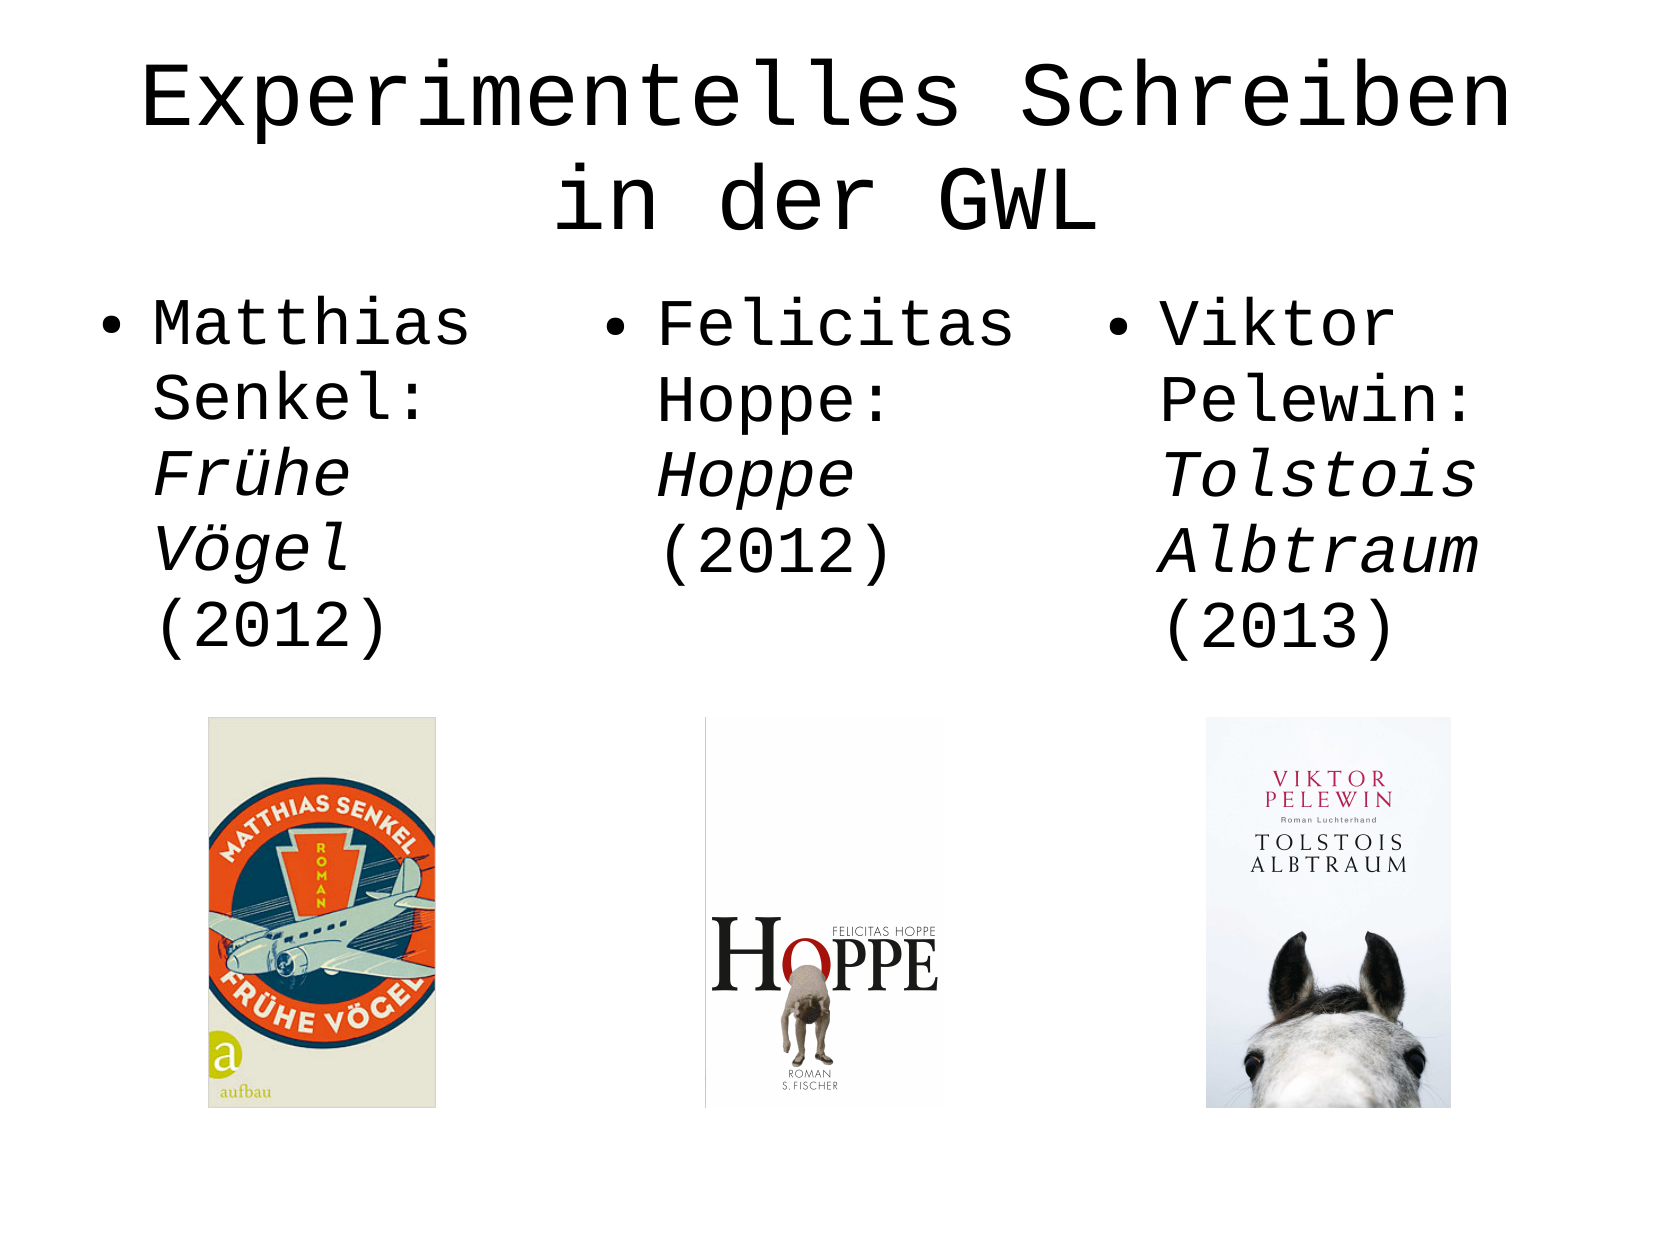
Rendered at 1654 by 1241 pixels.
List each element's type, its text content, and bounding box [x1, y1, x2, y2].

title Experimentelles Schreiben in der GWL [82, 49, 1571, 257]
picture [1206, 717, 1451, 1109]
list Matthias Senkel: Frühe Vögel (2012) [81, 288, 562, 680]
picture [208, 717, 436, 1109]
picture [705, 717, 945, 1109]
list Viktor Pelewin: Tolstois Albtraum (2013) [1088, 290, 1569, 681]
list Felicitas Hoppe: Hoppe (2012) [585, 290, 1065, 681]
